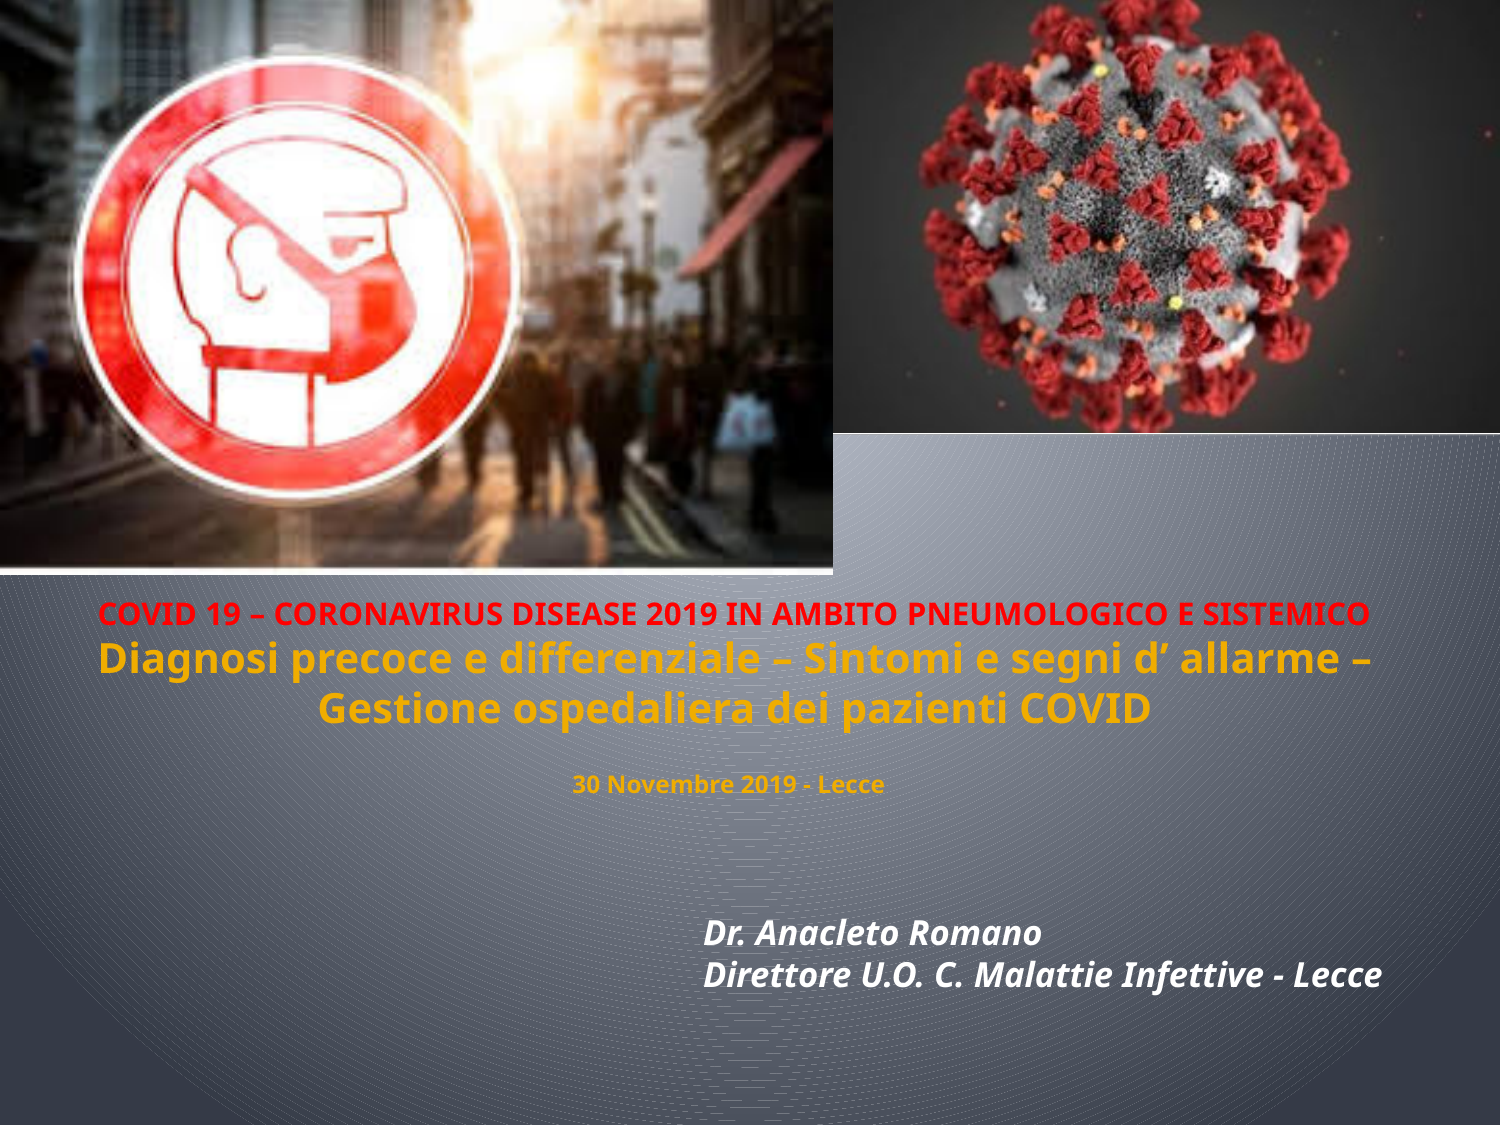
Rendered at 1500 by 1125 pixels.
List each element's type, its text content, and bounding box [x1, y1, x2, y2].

list Dr. Anacleto Romano Direttore U.O. C. Malattie Infettive - Lecce [679, 869, 1400, 1024]
picture [0, 0, 1500, 575]
title COVID 19 – CORONAVIRUS DISEASE 2019 IN AMBITO PNEUMOLOGICO E SISTEMICO Diagnosi precoce e differenziale – Sintomi e segni d’ allarme – Gestione ospedaliera dei pazienti COVID 30 Novembre 2019 - Lecce [76, 574, 1394, 799]
